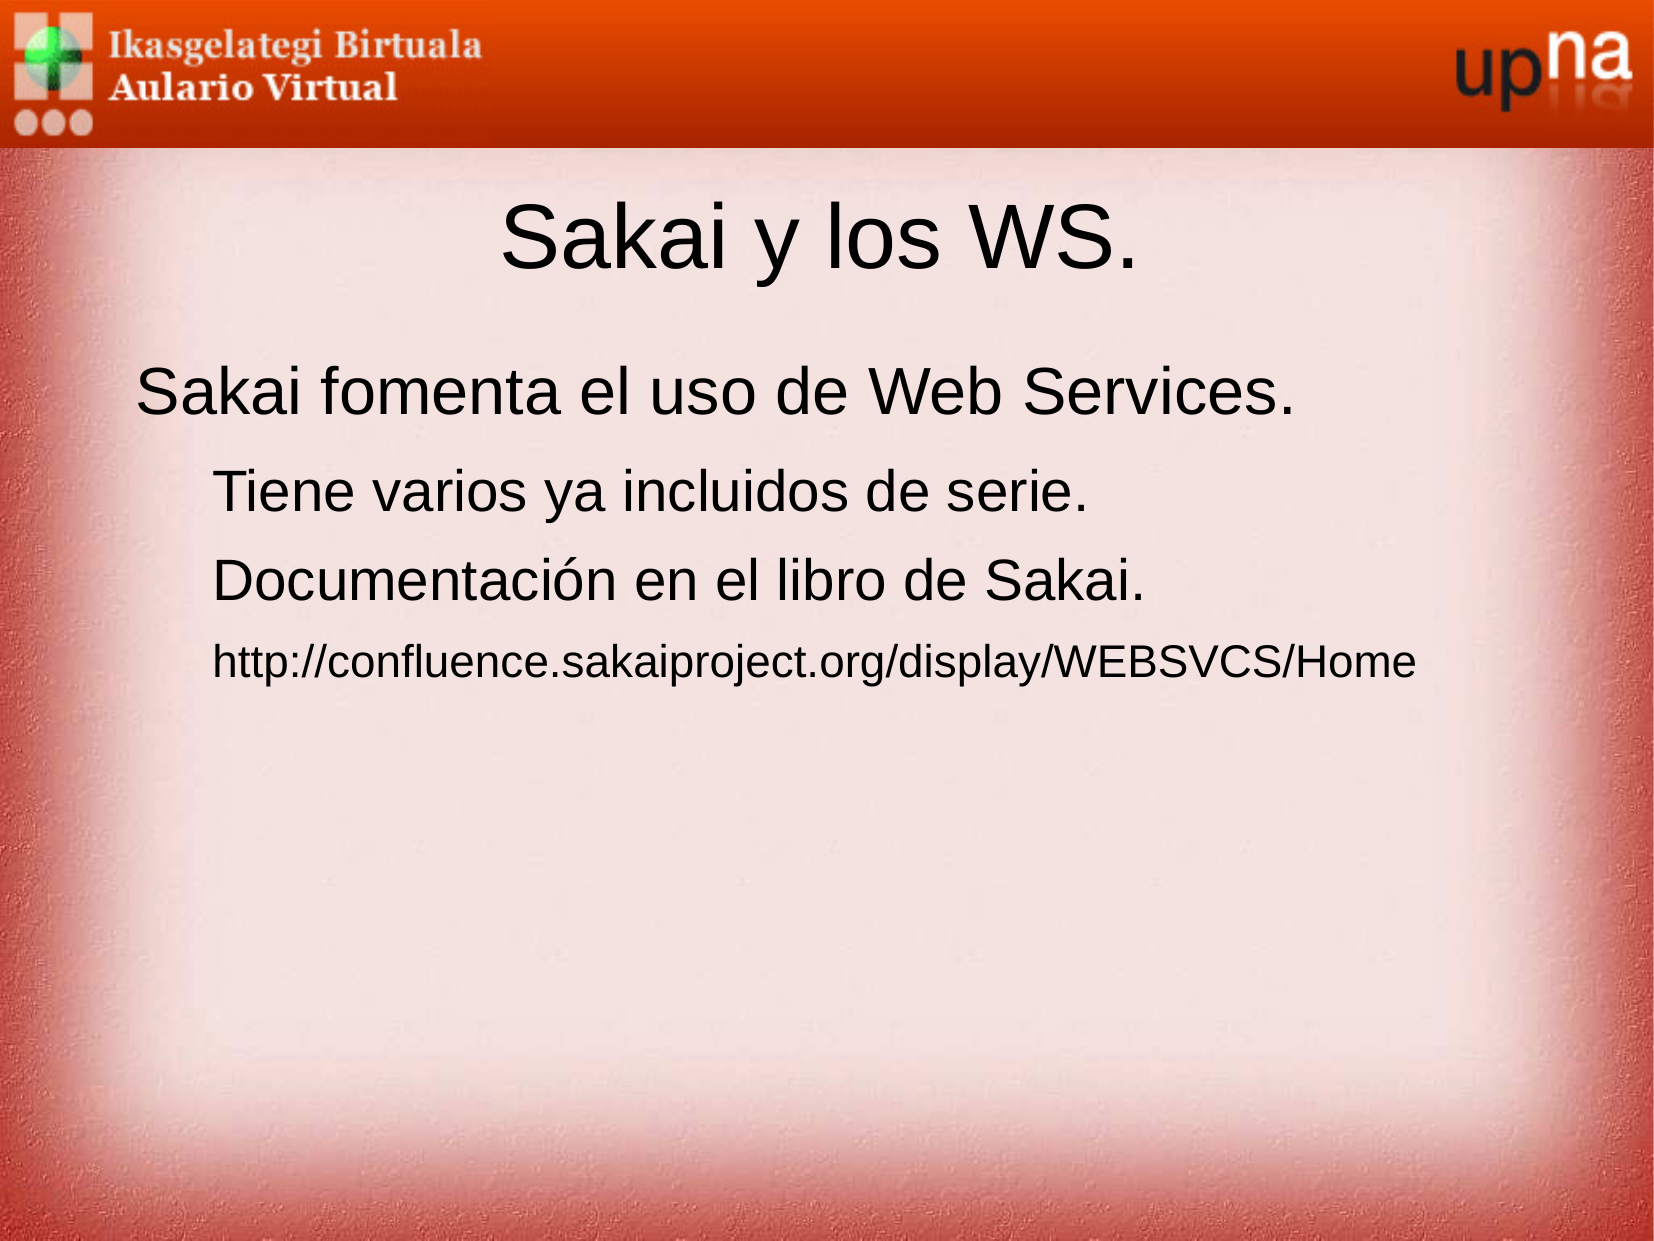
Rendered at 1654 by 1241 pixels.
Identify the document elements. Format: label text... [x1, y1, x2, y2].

title Sakai y los WS. [76, 147, 1565, 326]
list Sakai fomenta el uso de Web Services. Tiene varios ya incluidos de serie. Documentación en el libro de Sakai. http://confluence.sakaiproject.org/display/WEBSVCS/Home [118, 354, 1536, 1094]
picture [0, 0, 1654, 1241]
